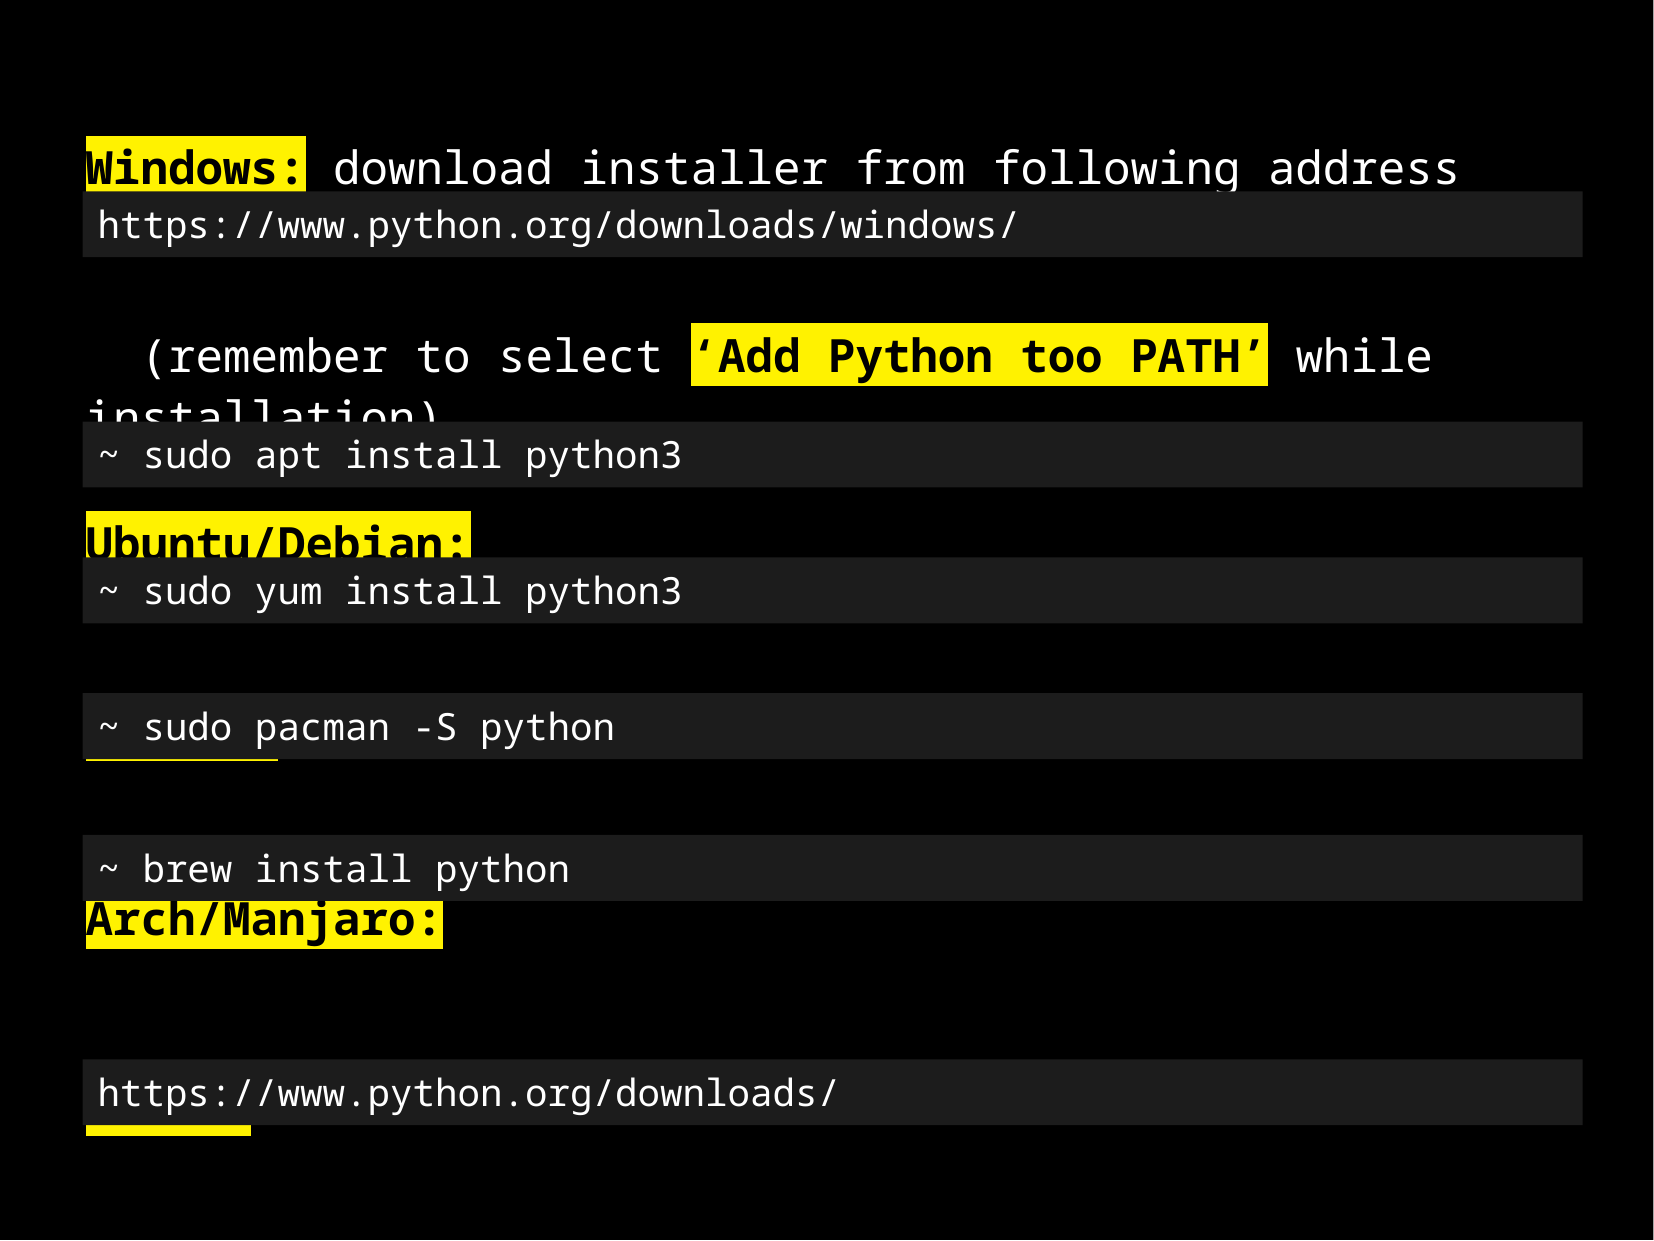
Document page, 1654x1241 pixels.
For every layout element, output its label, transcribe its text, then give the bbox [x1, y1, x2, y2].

text_box https://www.python.org/downloads/ [82, 1059, 1583, 1112]
text_box ~ sudo yum install python3 [82, 557, 1583, 610]
text_box ~ brew install python [82, 834, 1583, 888]
text_box https://www.python.org/downloads/windows/ [82, 191, 1583, 244]
text_box ~ sudo apt install python3 [82, 421, 1583, 475]
text_box ~ sudo pacman -S python [82, 693, 1583, 746]
text_box Windows: download installer from following address (remember to select ‘Add Python too PATH’ while installation) Ubuntu/Debian: Fedora: Arch/Manjaro: MacOS: for source files and packages for almost any operating systems check following address: [70, 128, 1571, 1059]
